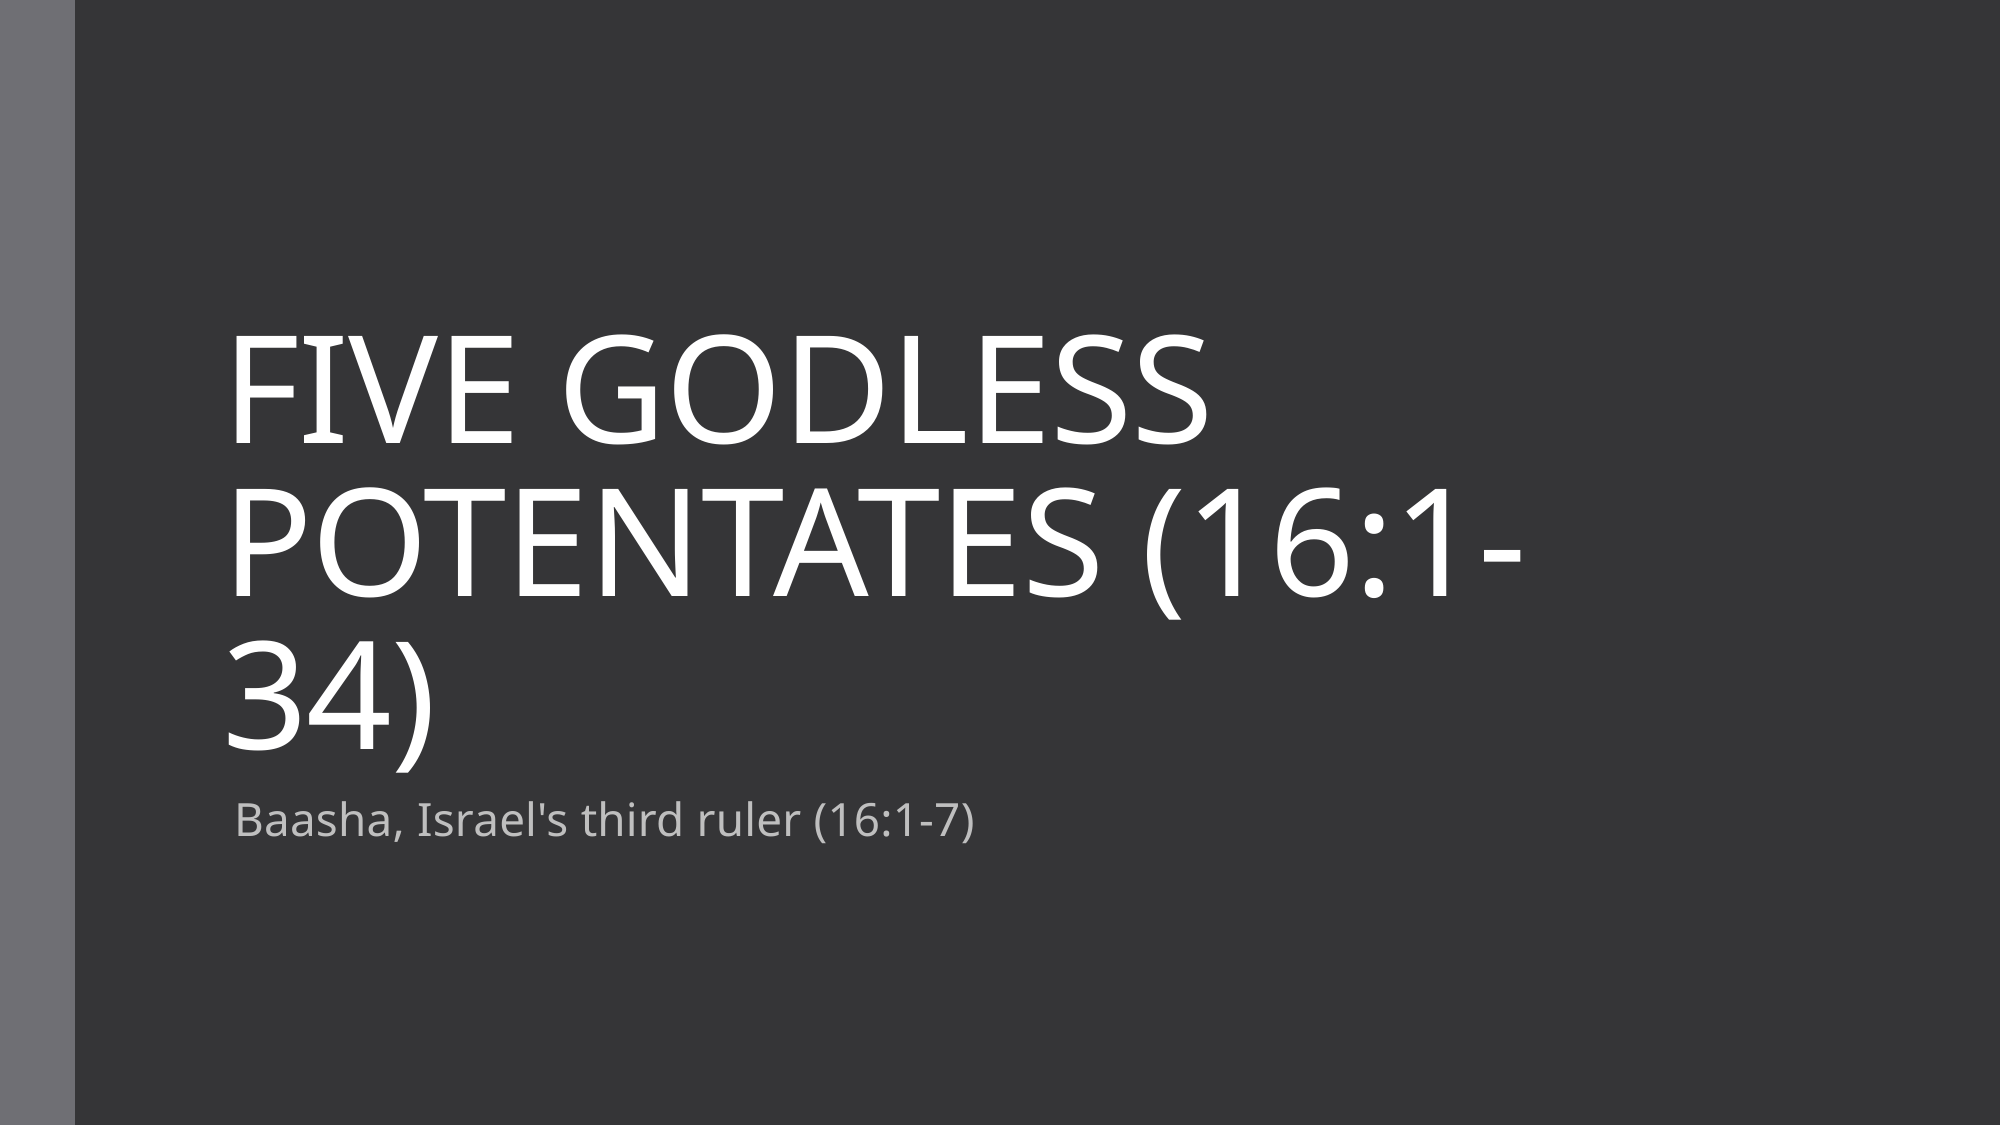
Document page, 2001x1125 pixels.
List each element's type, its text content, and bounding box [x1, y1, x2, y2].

subtitle Baasha, Israel's third ruler (16:1-7) [206, 787, 1752, 1066]
title FIVE GODLESS POTENTATES (16:1-34) [206, 124, 1752, 787]
